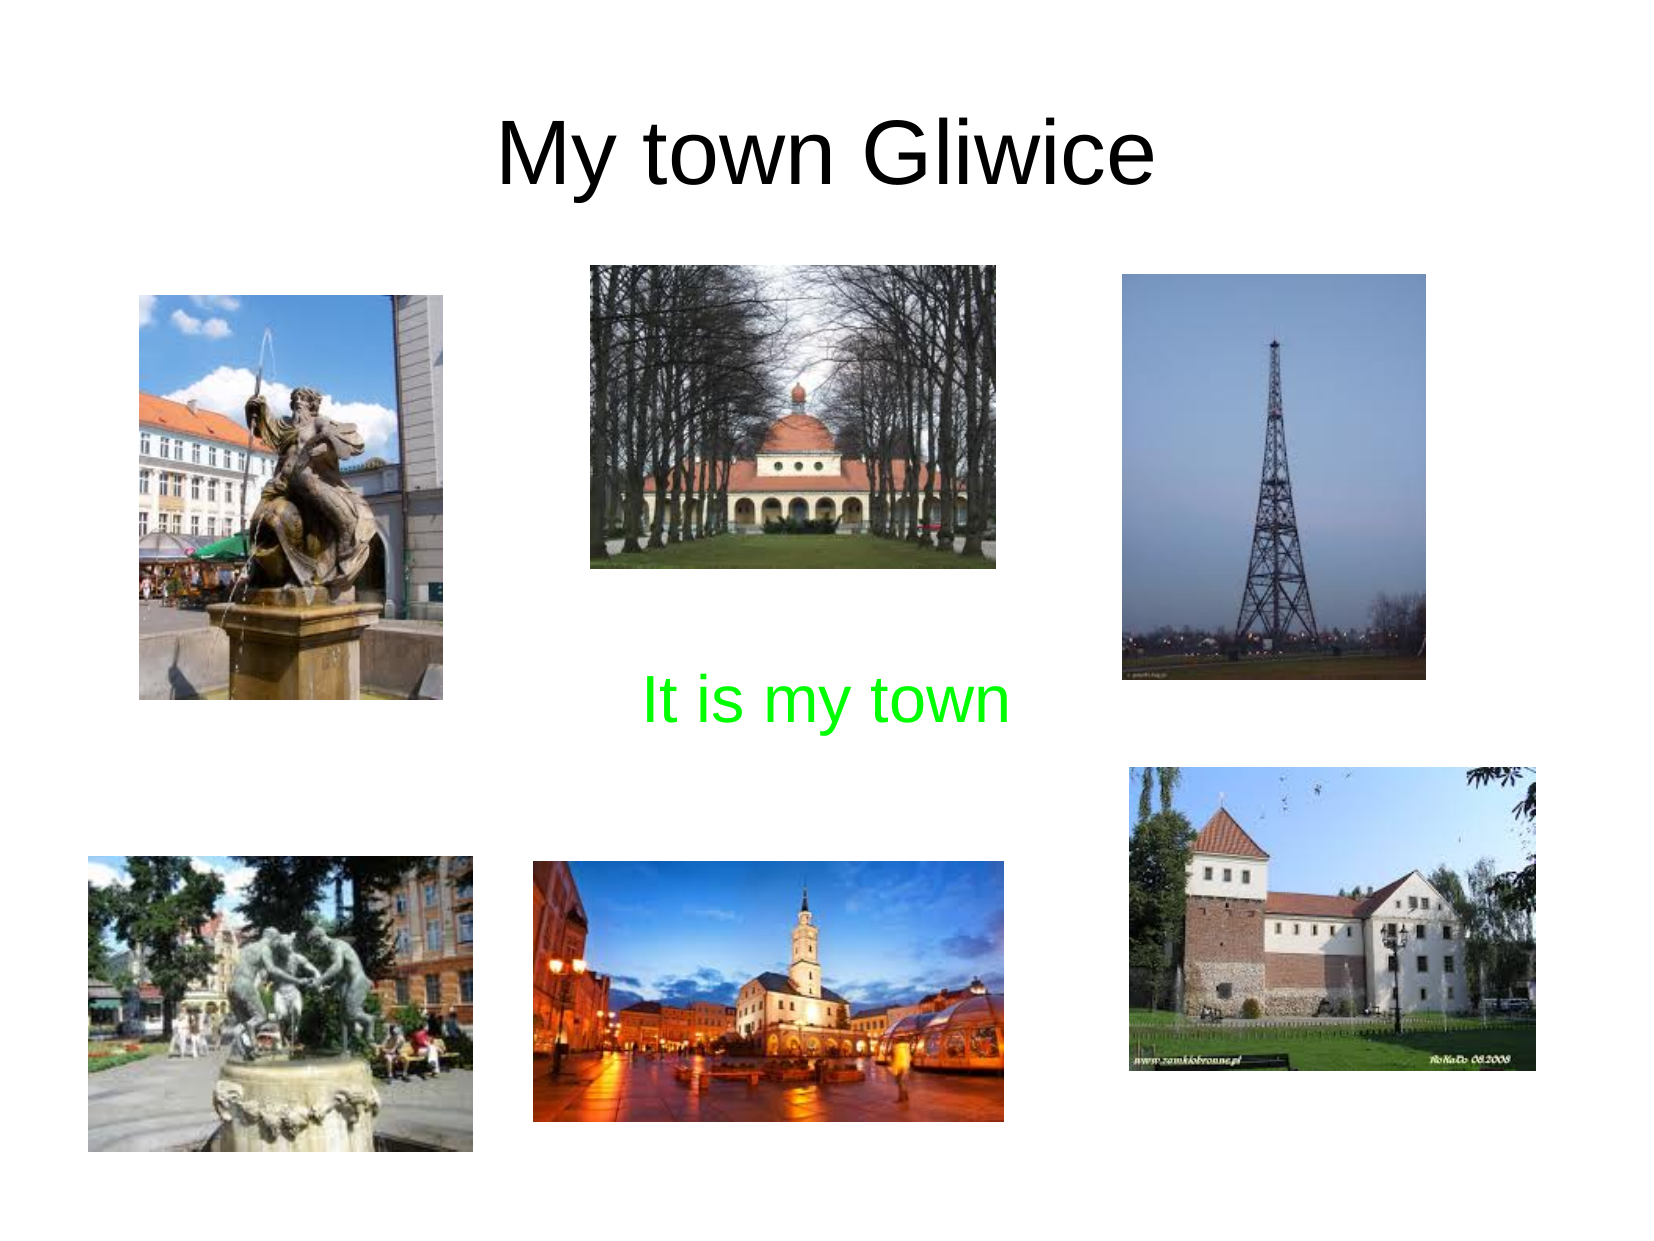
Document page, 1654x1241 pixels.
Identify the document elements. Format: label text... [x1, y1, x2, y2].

title My town Gliwice [82, 49, 1571, 257]
picture [139, 295, 443, 700]
picture [1129, 767, 1536, 1071]
picture [590, 265, 996, 569]
picture [533, 861, 1004, 1123]
subtitle It is my town [82, 290, 1571, 1109]
picture [1122, 274, 1426, 680]
picture [88, 856, 473, 1152]
